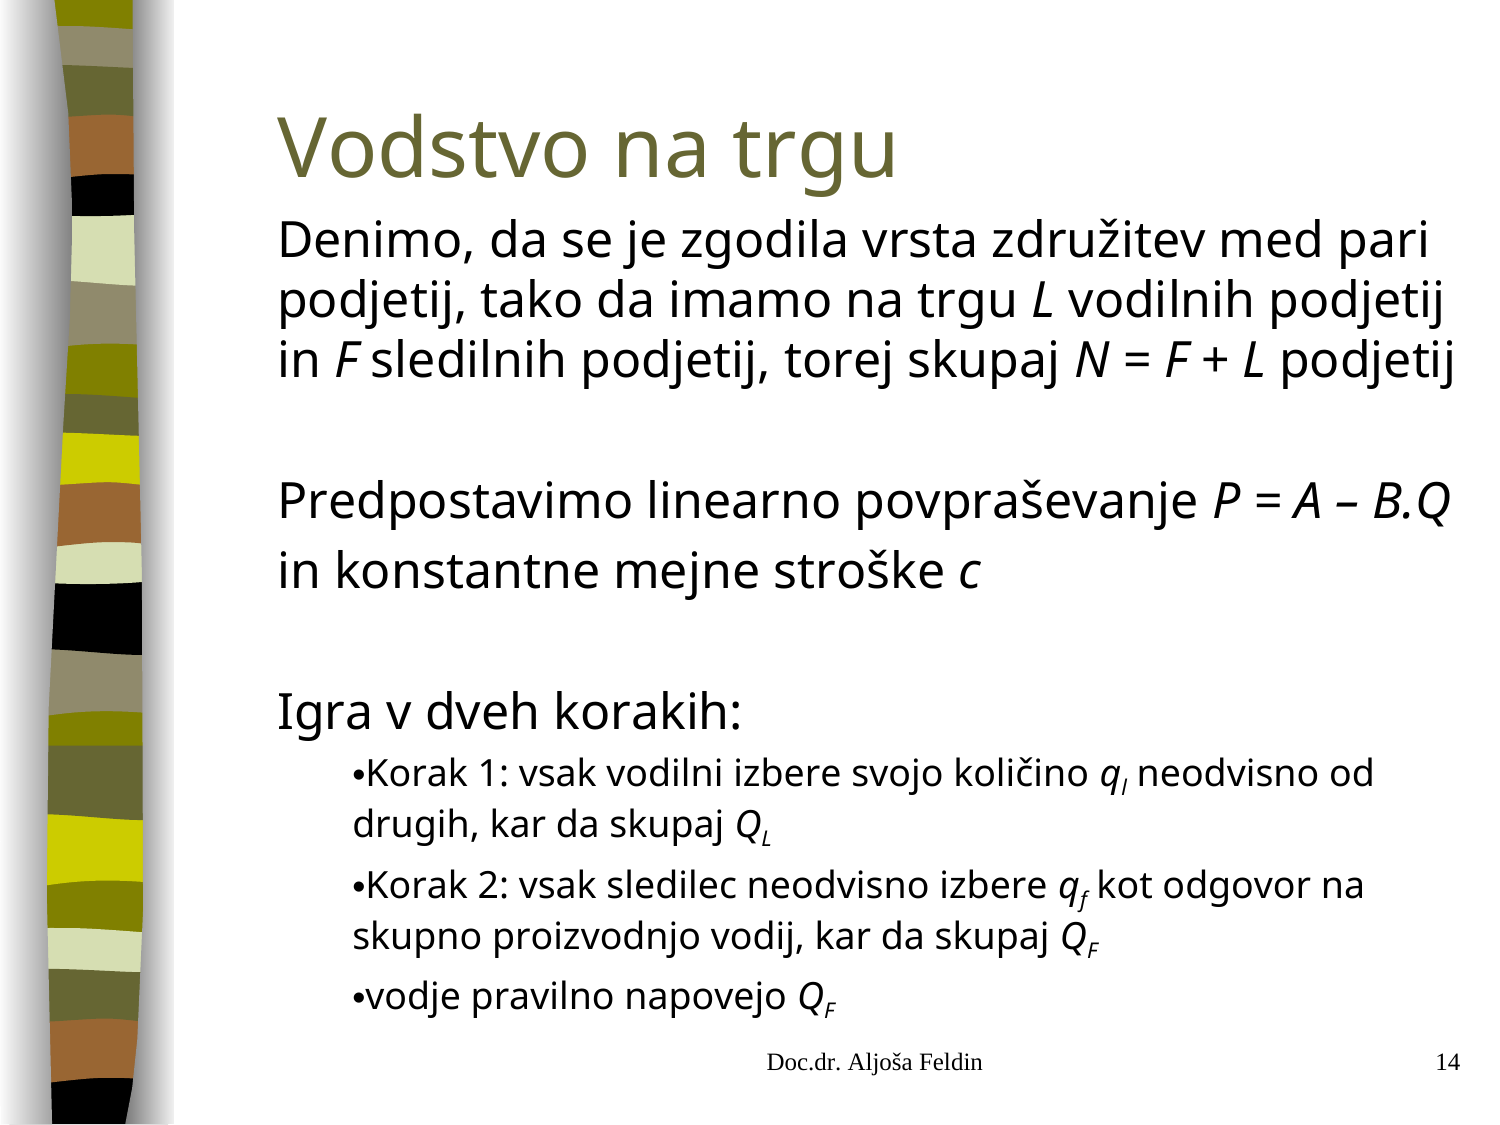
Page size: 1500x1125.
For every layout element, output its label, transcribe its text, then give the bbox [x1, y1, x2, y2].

text_box Doc.dr. Aljoša Feldin [637, 1037, 1113, 1101]
text_box Vodstvo na trgu [262, 24, 1476, 199]
text_box Denimo, da se je zgodila vrsta združitev med pari podjetij, tako da imamo na trgu L vodilnih podjetij in F sledilnih podjetij, torej skupaj N = F + L podjetij Predpostavimo linearno povpraševanje P = A – B.Q in konstantne mejne stroške c Igra v dveh korakih: Korak 1: vsak vodilni izbere svojo količino ql neodvisno od drugih, kar da skupaj QL Korak 2: vsak sledilec neodvisno izbere qf kot odgovor na skupno proizvodnjo vodij, kar da skupaj QF vodje pravilno napovejo QF [262, 199, 1476, 1101]
text_box <number> [1162, 1037, 1476, 1101]
